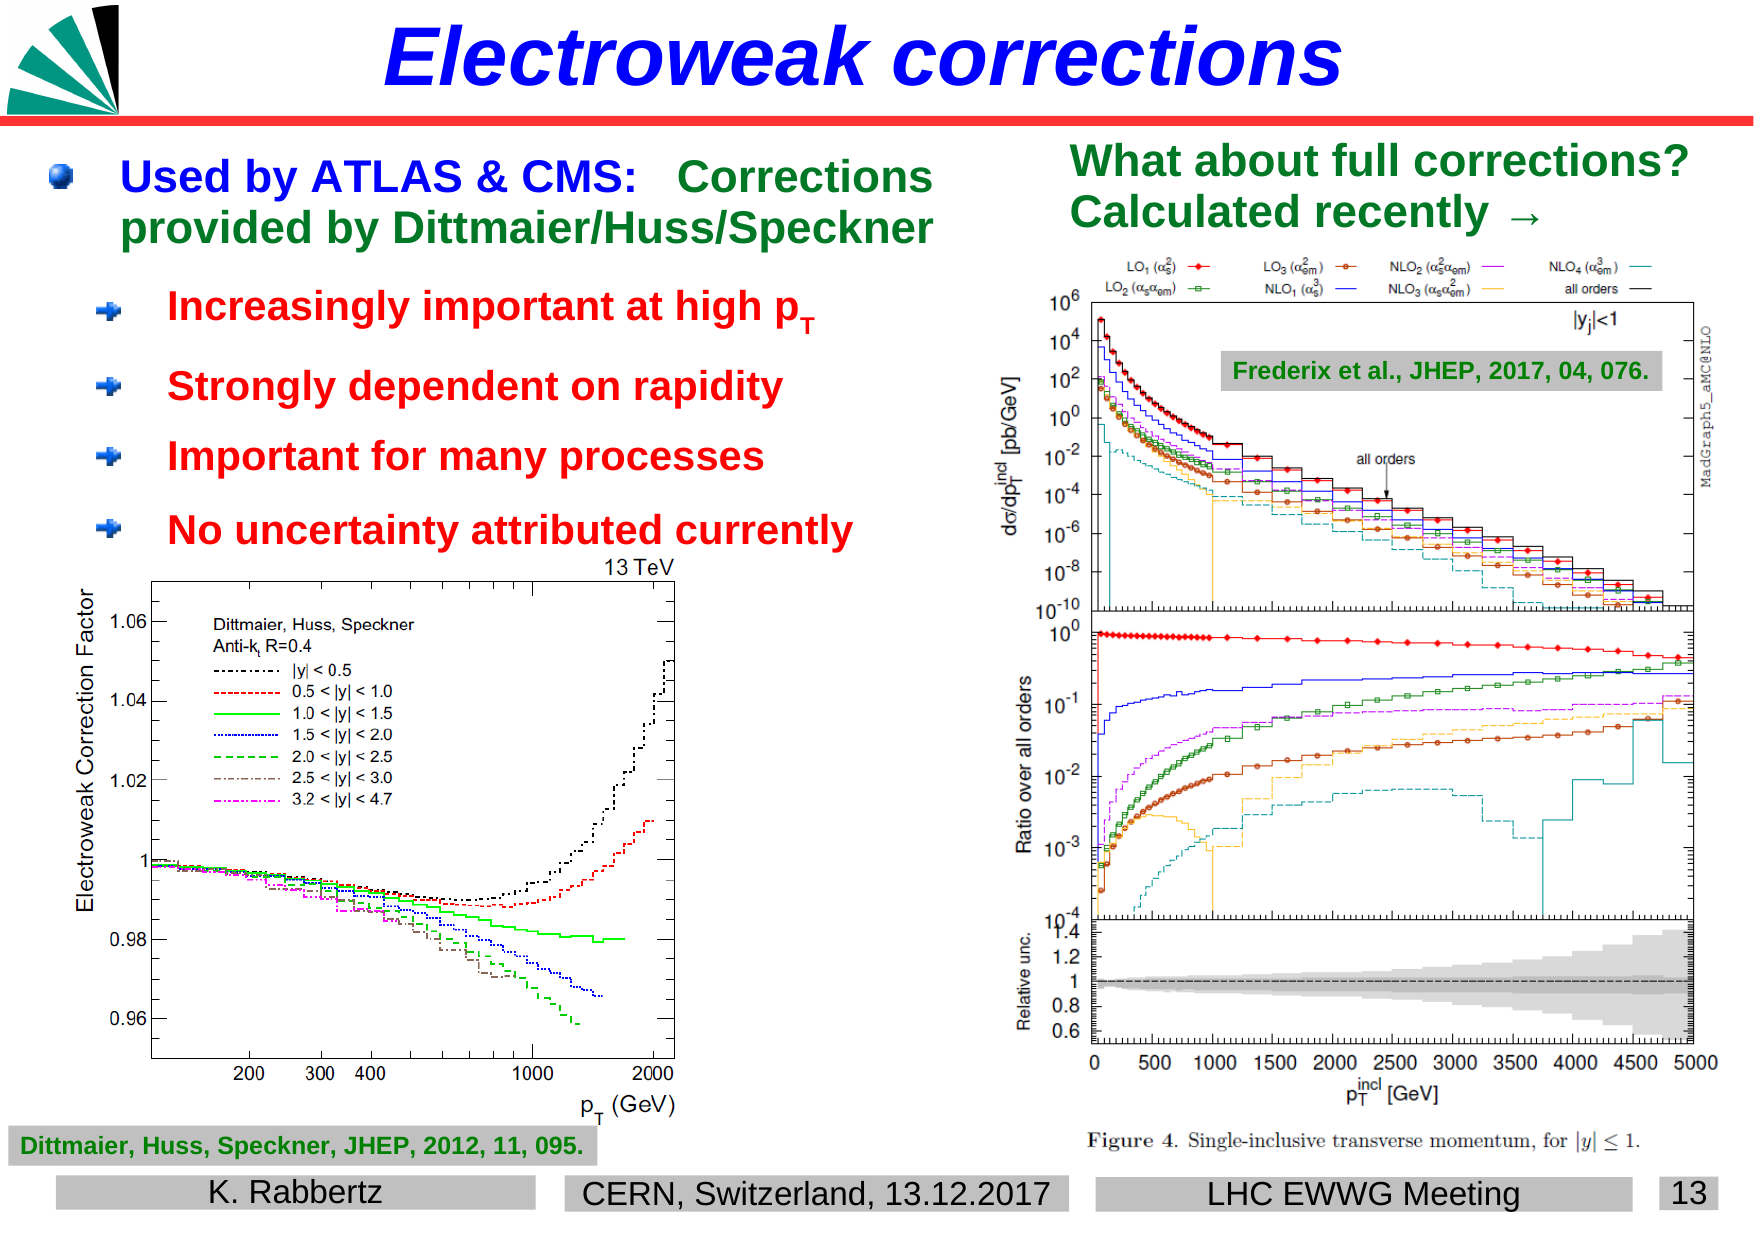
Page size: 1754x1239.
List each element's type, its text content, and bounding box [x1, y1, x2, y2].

title Electroweak corrections [123, 0, 1606, 114]
text_box Frederix et al., JHEP, 2017, 04, 076. [1220, 350, 1659, 391]
list Used by ATLAS & CMS: Corrections provided by Dittmaier/Huss/Speckner Increasingly important at high pT Strongly dependent on rapidity Important for many processes No uncertainty attributed currently [37, 150, 988, 586]
text_box Dittmaier, Huss, Speckner, JHEP, 2012, 11, 095. [8, 1125, 590, 1166]
picture [7, 5, 119, 116]
picture [61, 553, 701, 1132]
text_box What about full corrections? Calculated recently → [1057, 128, 1703, 244]
picture [985, 250, 1726, 1162]
